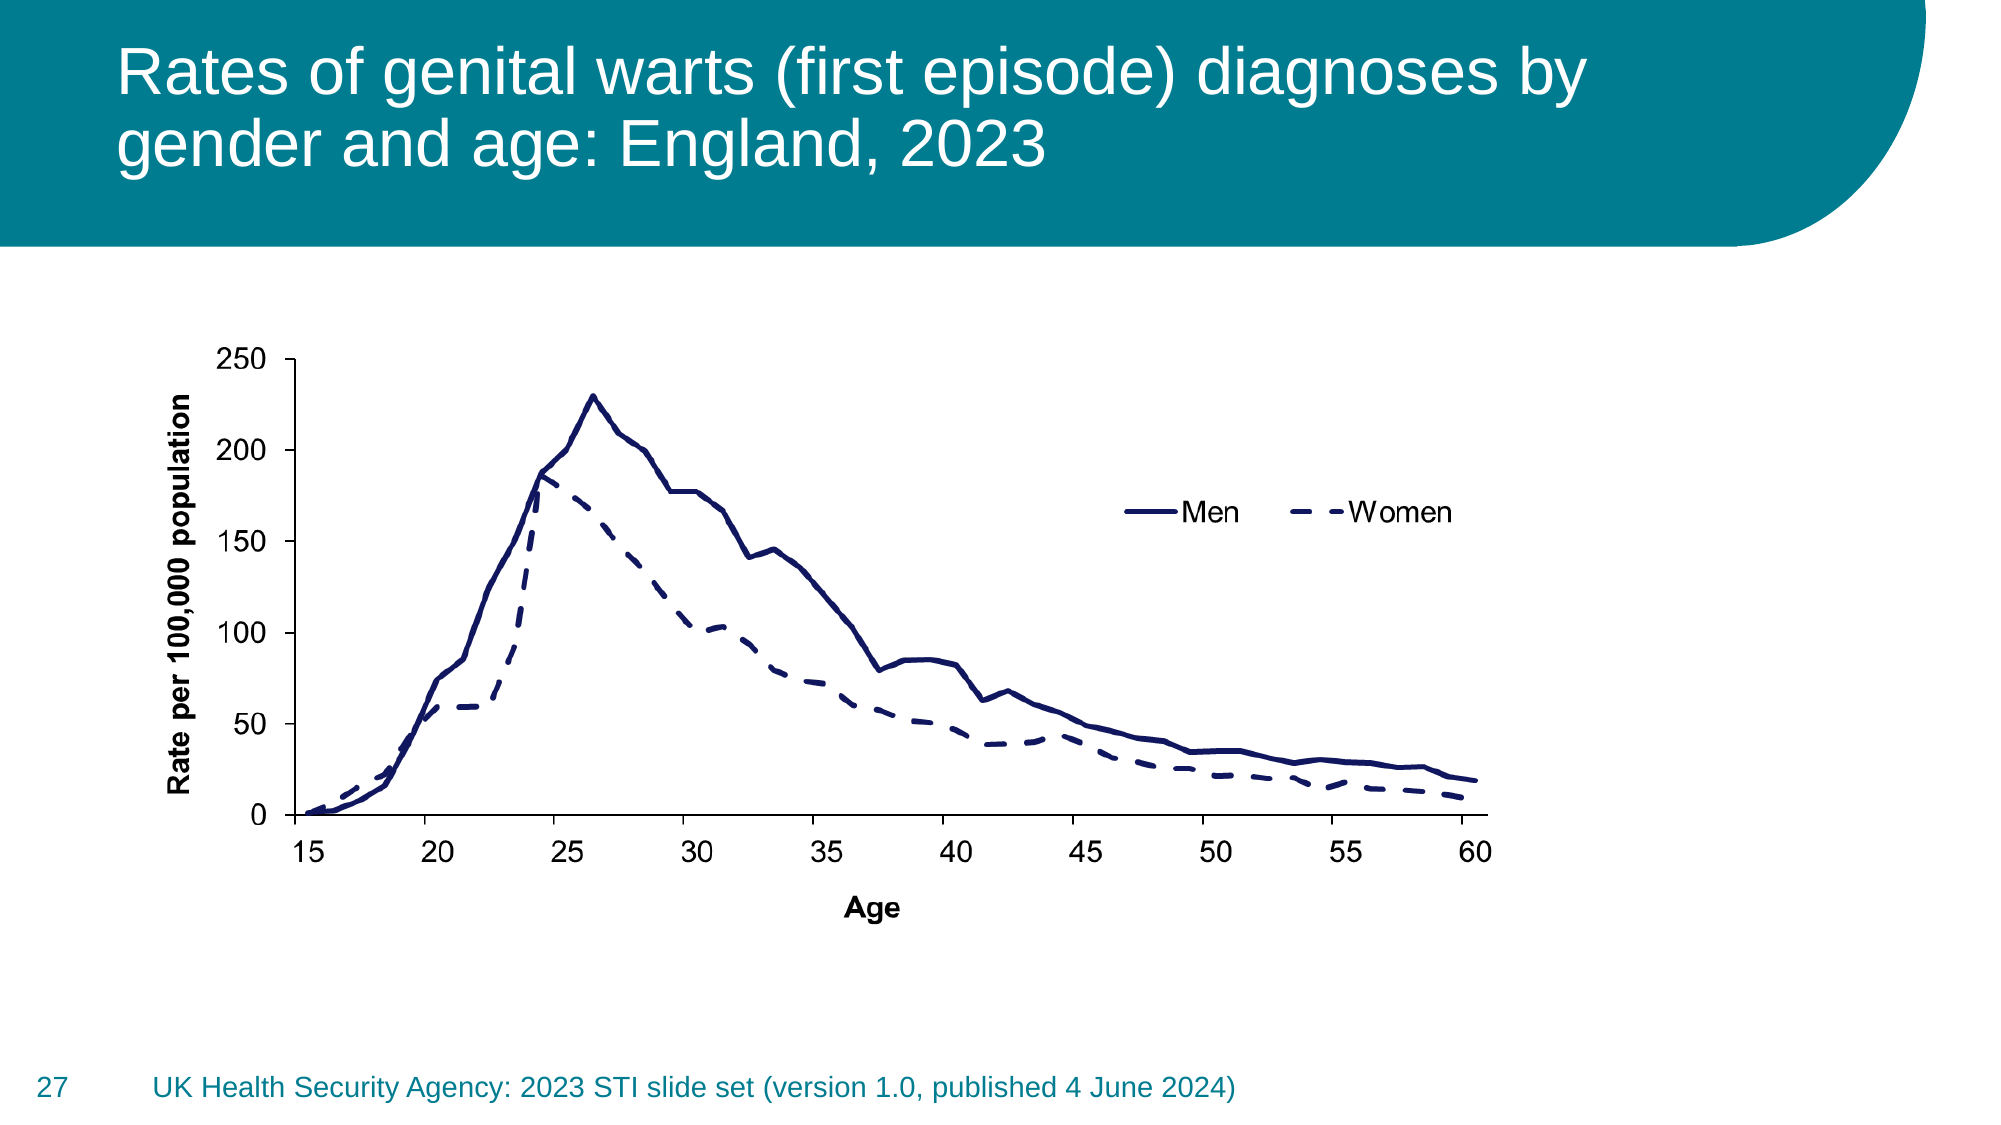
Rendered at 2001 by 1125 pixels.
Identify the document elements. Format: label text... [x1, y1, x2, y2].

title Rates of genital warts (first episode) diagnoses by gender and age: England, 2023 [101, 29, 1747, 189]
picture [154, 335, 1526, 958]
text_box [21, 1056, 120, 1117]
text_box UK Health Security Agency: 2023 STI slide set (version 1.0, published 4 June 2024) [137, 1056, 1780, 1116]
